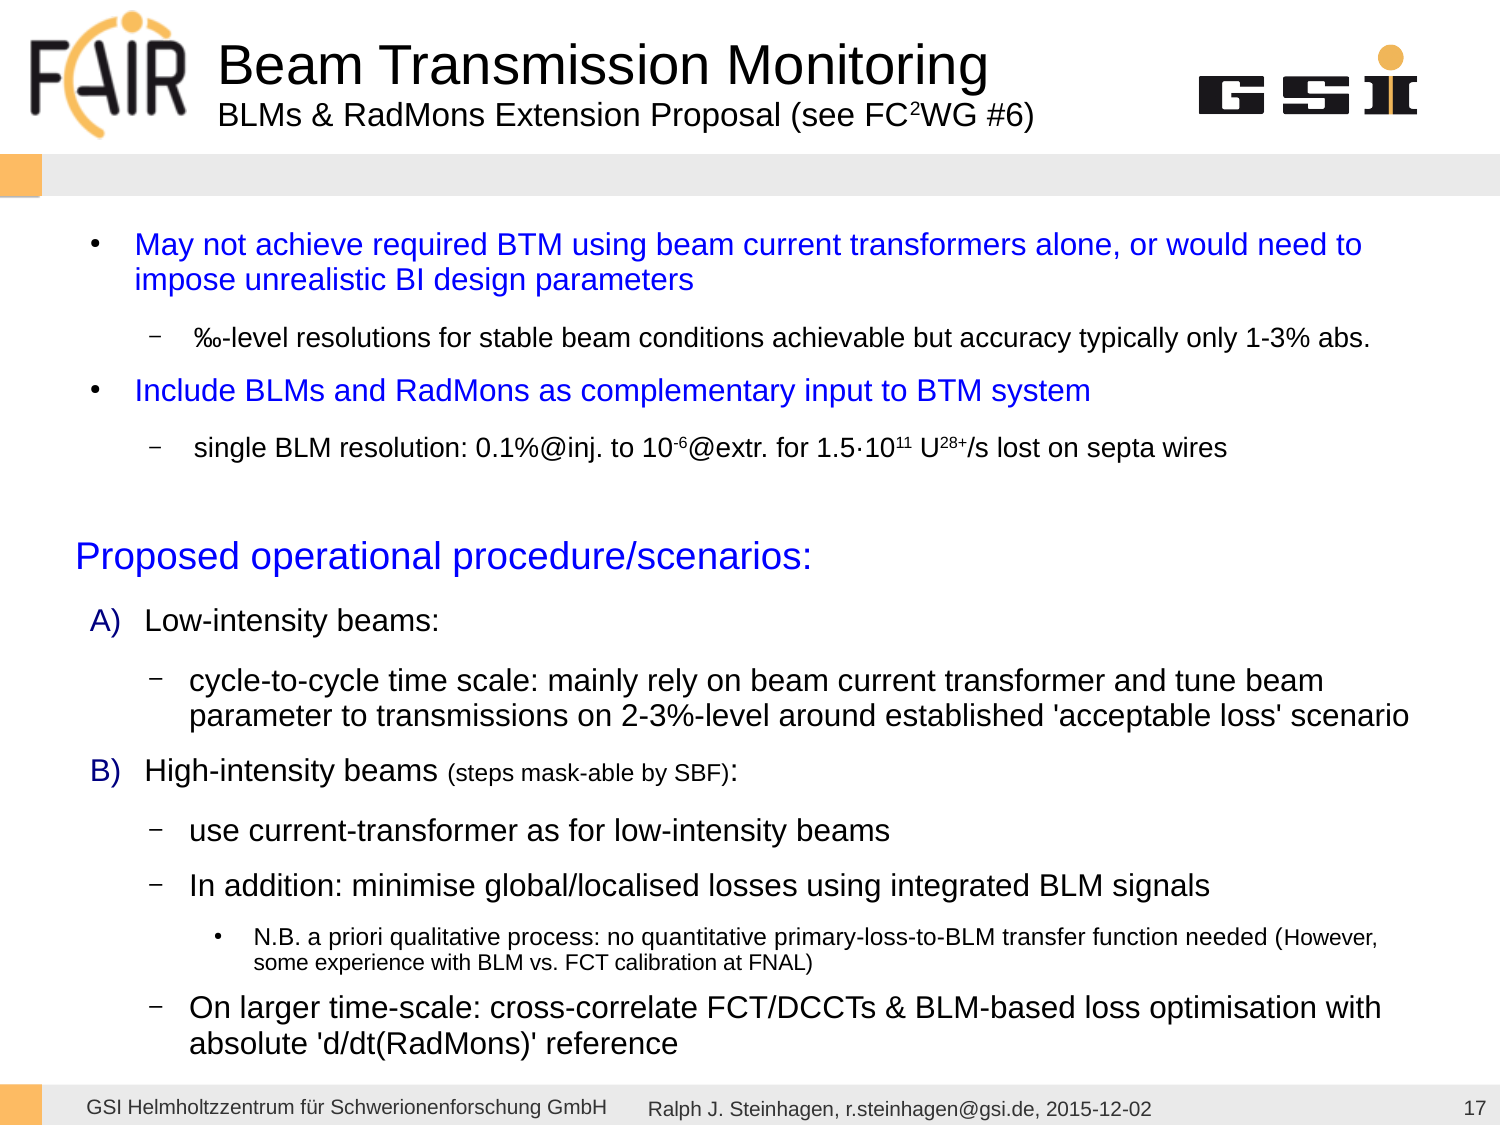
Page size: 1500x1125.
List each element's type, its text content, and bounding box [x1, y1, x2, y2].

picture [1197, 42, 1419, 117]
list May not achieve required BTM using beam current transformers alone, or would need to impose unrealistic BI design parameters ‰-level resolutions for stable beam conditions achievable but accuracy typically only 1-3% abs. Include BLMs and RadMons as complementary input to BTM system single BLM resolution: 0.1%@inj. to 10-6@extr. for 1.5·1011 U28+/s lost on septa wires Proposed operational procedure/scenarios: Low-intensity beams: cycle-to-cycle time scale: mainly rely on beam current transformer and tune beam parameter to transmissions on 2-3%-level around established 'acceptable loss' scenario High-intensity beams (steps mask-able by SBF): use current-transformer as for low-intensity beams In addition: minimise global/localised losses using integrated BLM signals N.B. a priori qualitative process: no quantitative primary-loss-to-BLM transfer function needed (However, some experience with BLM vs. FCT calibration at FNAL) On larger time-scale: cross-correlate FCT/DCCTs & BLM-based loss optimisation with absolute 'd/dt(RadMons)' reference [75, 226, 1425, 1073]
picture [30, 9, 187, 141]
title Beam Transmission Monitoring BLMs & RadMons Extension Proposal (see FC2WG #6) [217, 20, 1154, 147]
